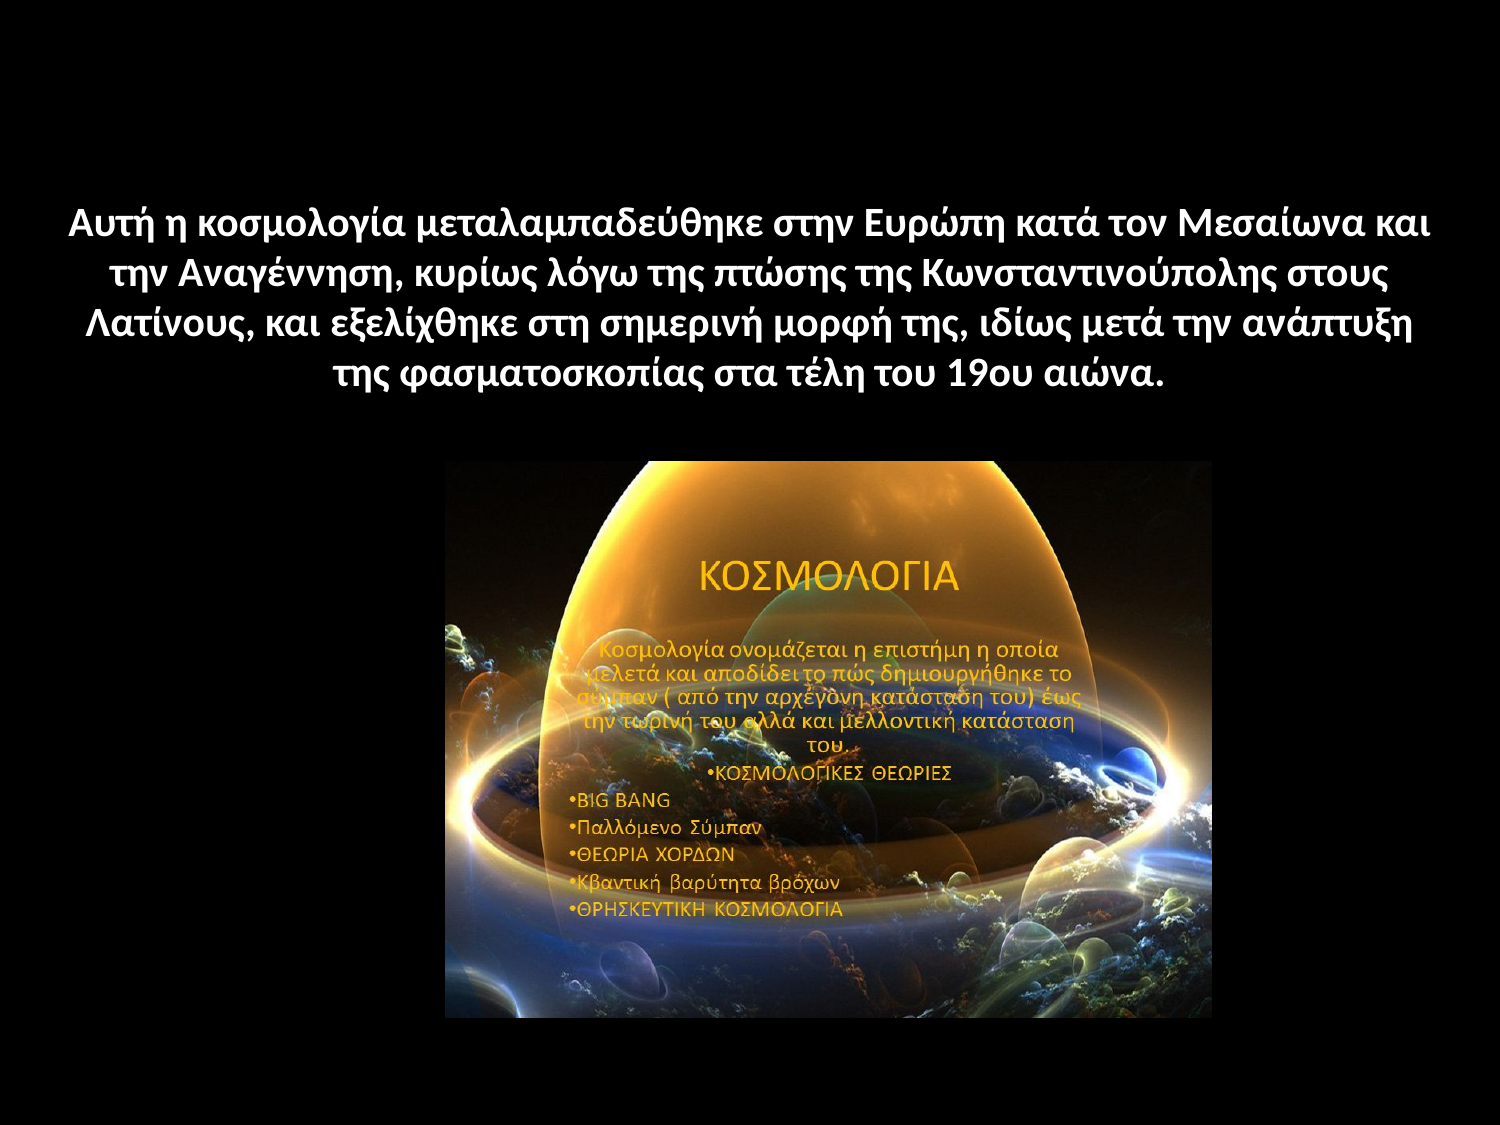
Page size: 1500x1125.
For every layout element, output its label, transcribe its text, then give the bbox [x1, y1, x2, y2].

picture [445, 461, 1212, 1018]
text_box Αυτή η κοσμολογία μεταλαμπαδεύθηκε στην Ευρώπη κατά τον Μεσαίωνα και την Αναγέννηση, κυρίως λόγω της πτώσης της Κωνσταντινούπολης στους Λατίνους, και εξελίχθηκε στη σημερινή μορφή της, ιδίως μετά την ανάπτυξη της φασματοσκοπίας στα τέλη του 19ου αιώνα. [35, 187, 1465, 403]
